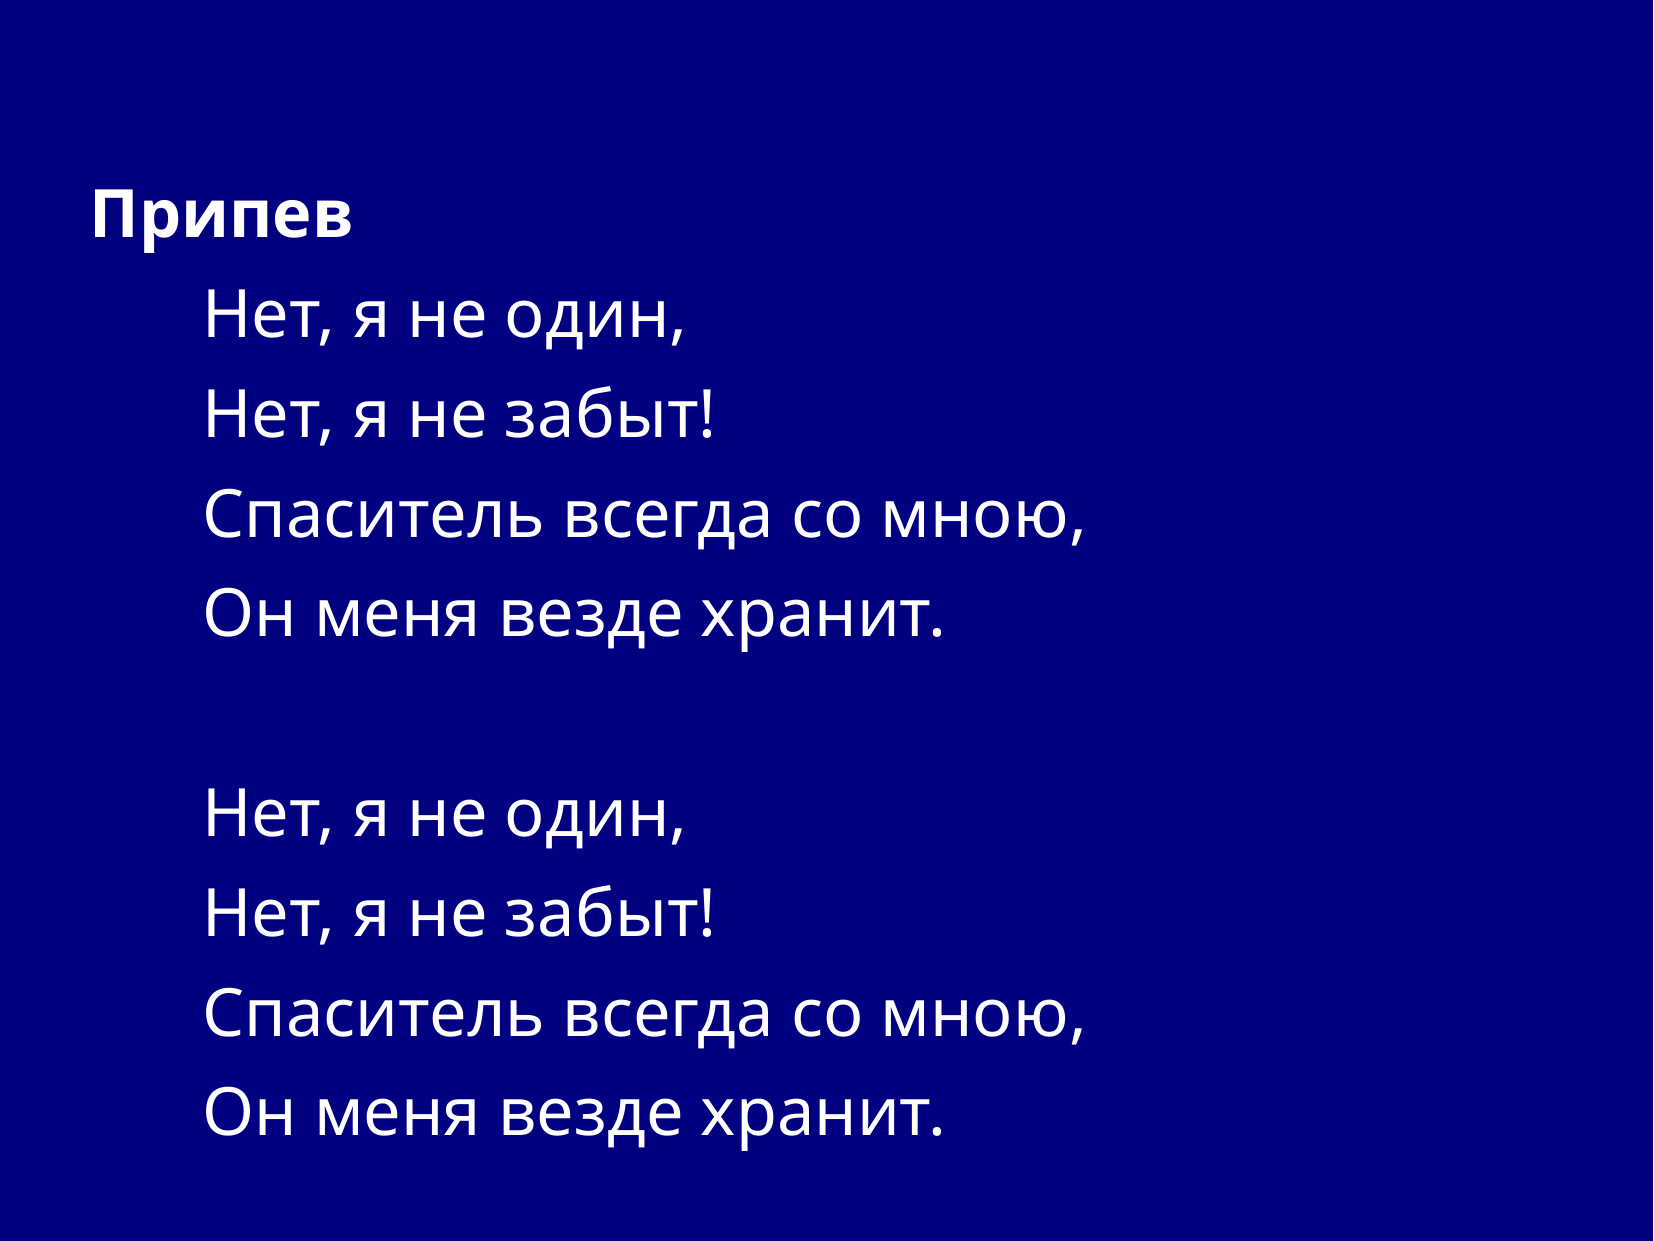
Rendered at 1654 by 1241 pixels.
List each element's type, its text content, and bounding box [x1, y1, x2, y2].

text_box Припев Нет, я не один, Нет, я не забыт! Спаситель всегда со мною, Он меня везде хранит. Нет, я не один, Нет, я не забыт! Спаситель всегда со мною, Он меня везде хранит. [75, 150, 1576, 1163]
